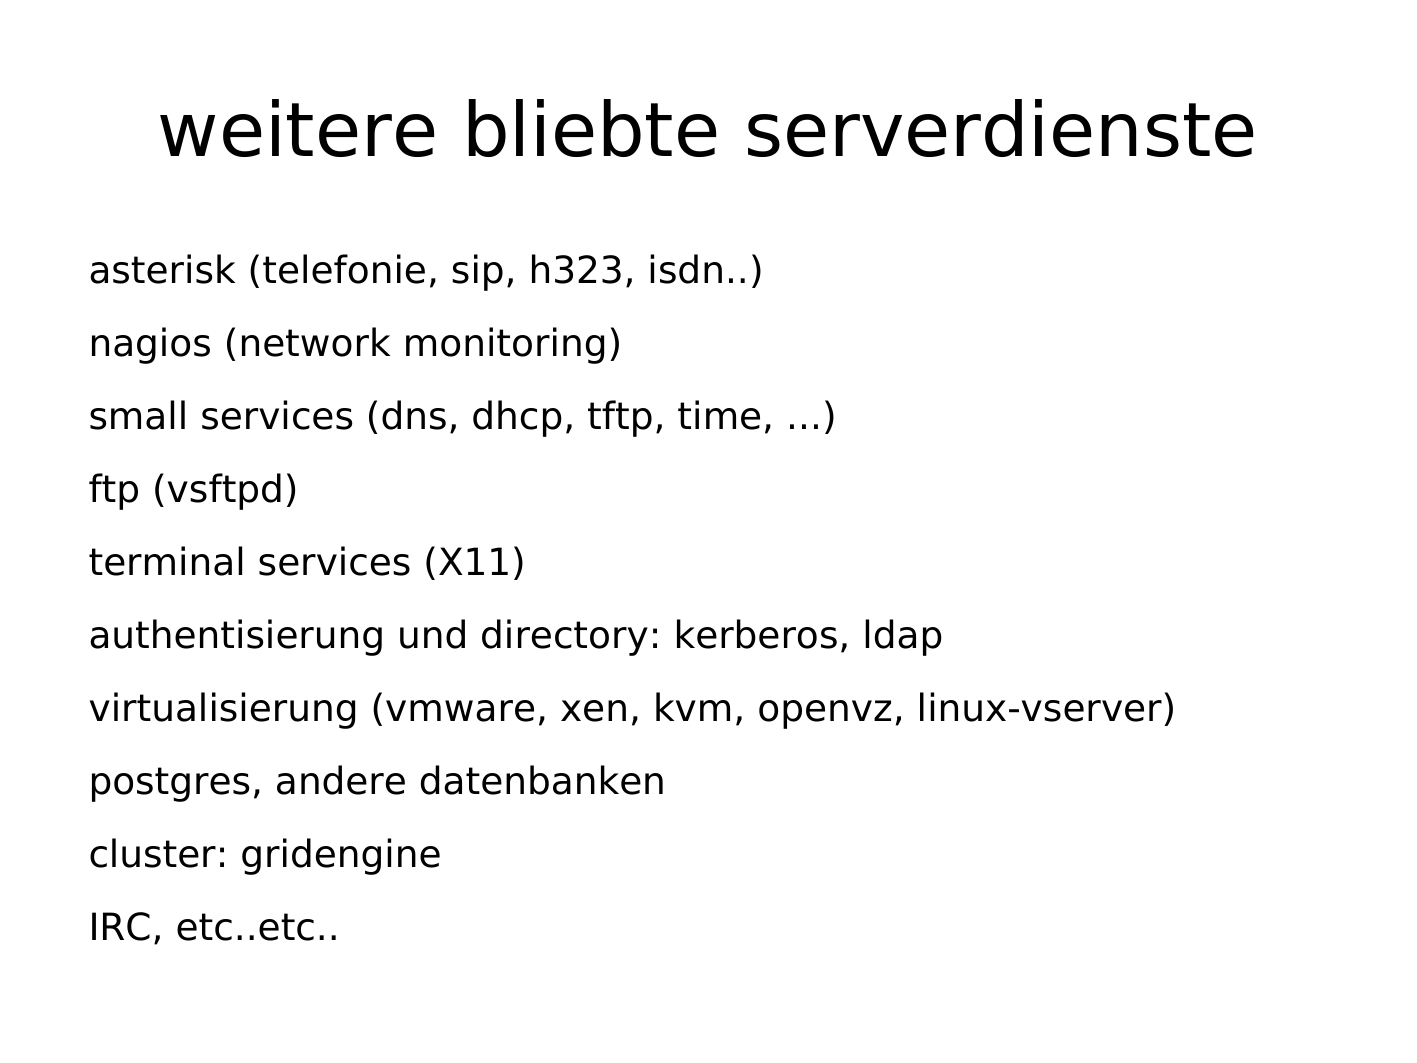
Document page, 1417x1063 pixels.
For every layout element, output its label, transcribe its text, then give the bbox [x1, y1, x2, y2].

title weitere bliebte serverdienste [70, 49, 1346, 213]
list asterisk (telefonie, sip, h323, isdn..) nagios (network monitoring) small services (dns, dhcp, tftp, time, ...) ftp (vsftpd) terminal services (X11) authentisierung und directory: kerberos, ldap virtualisierung (vmware, xen, kvm, openvz, linux-vserver) postgres, andere datenbanken cluster: gridengine IRC, etc..etc.. [70, 248, 1346, 950]
